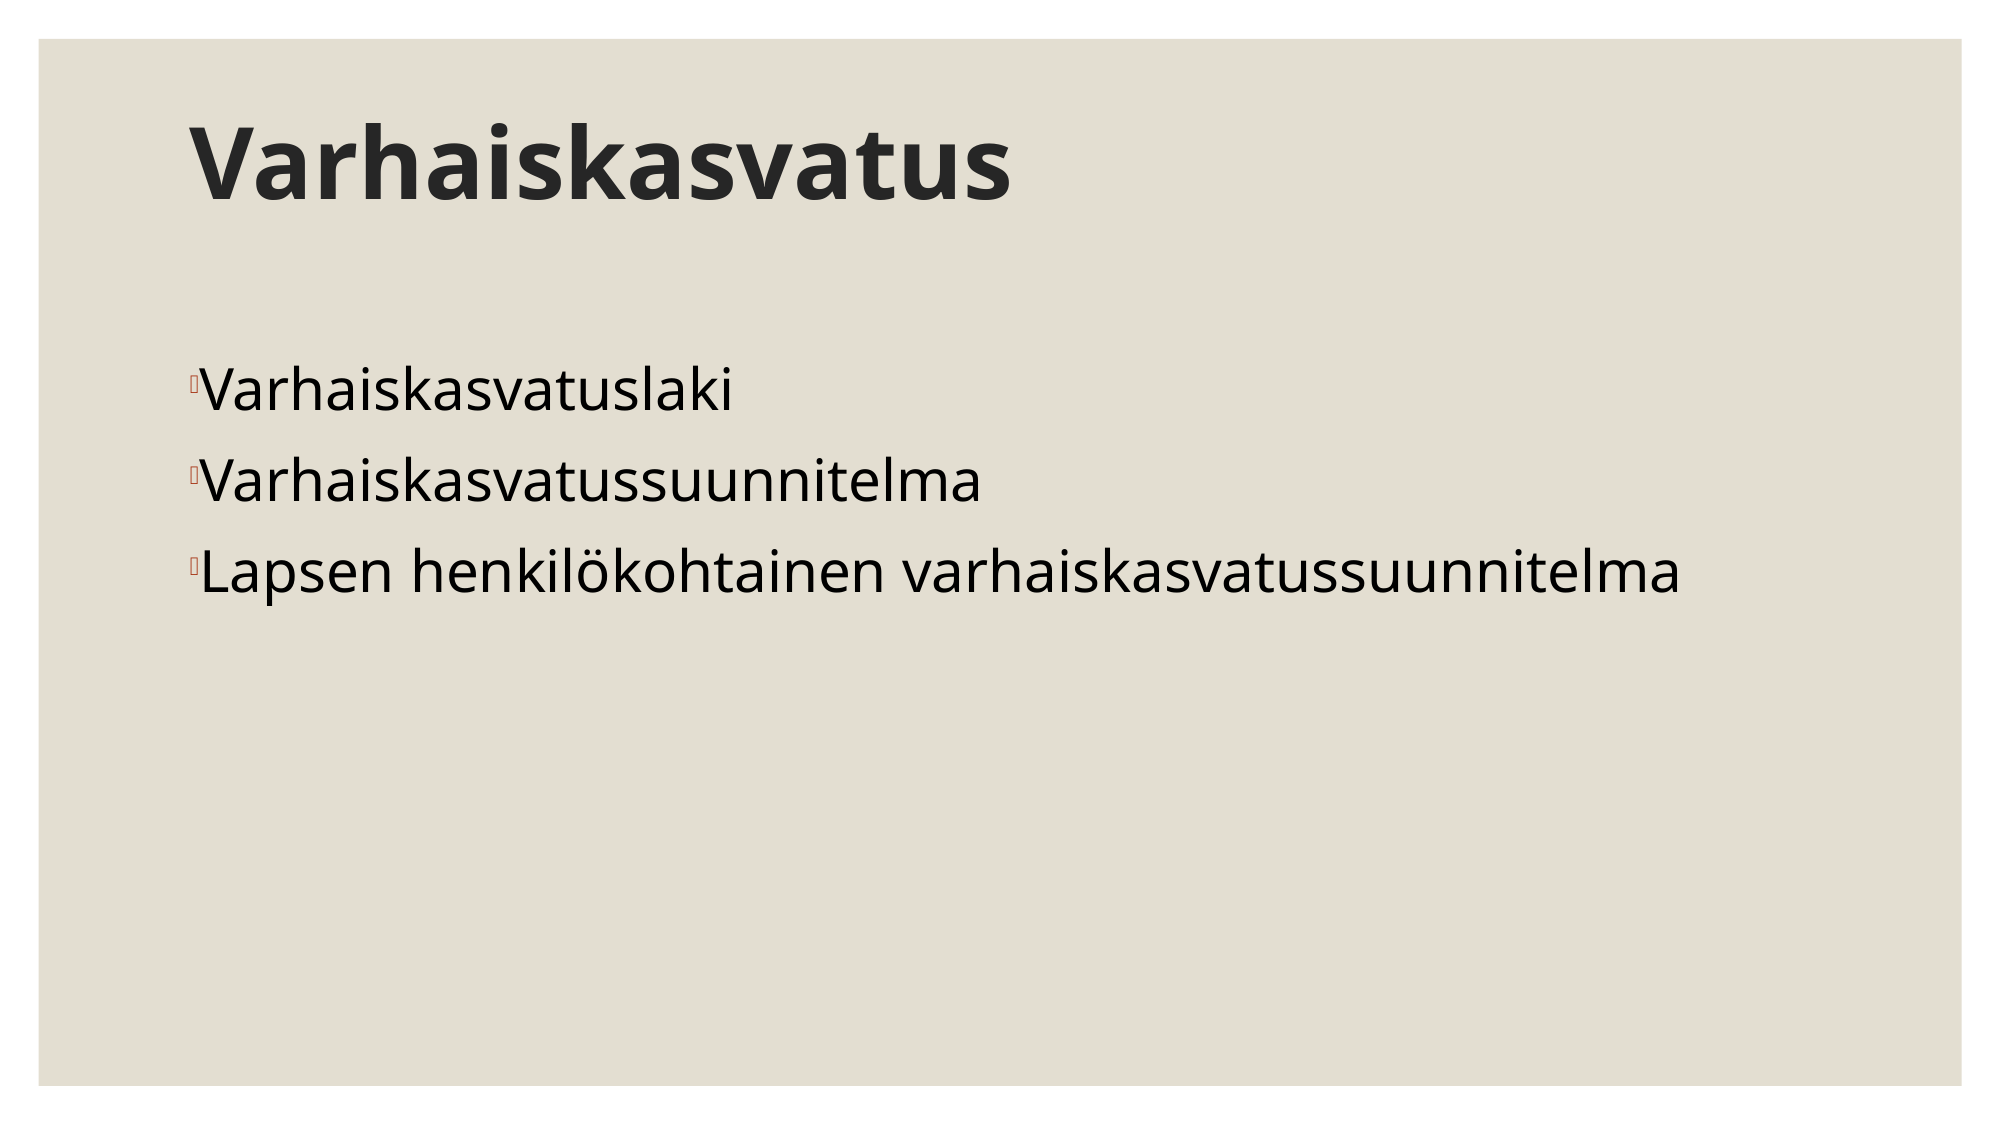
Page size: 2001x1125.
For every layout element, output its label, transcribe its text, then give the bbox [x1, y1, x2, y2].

title Varhaiskasvatus [174, 105, 1825, 331]
list Varhaiskasvatuslaki Varhaiskasvatussuunnitelma Lapsen henkilökohtainen varhaiskasvatussuunnitelma [174, 345, 1825, 990]
